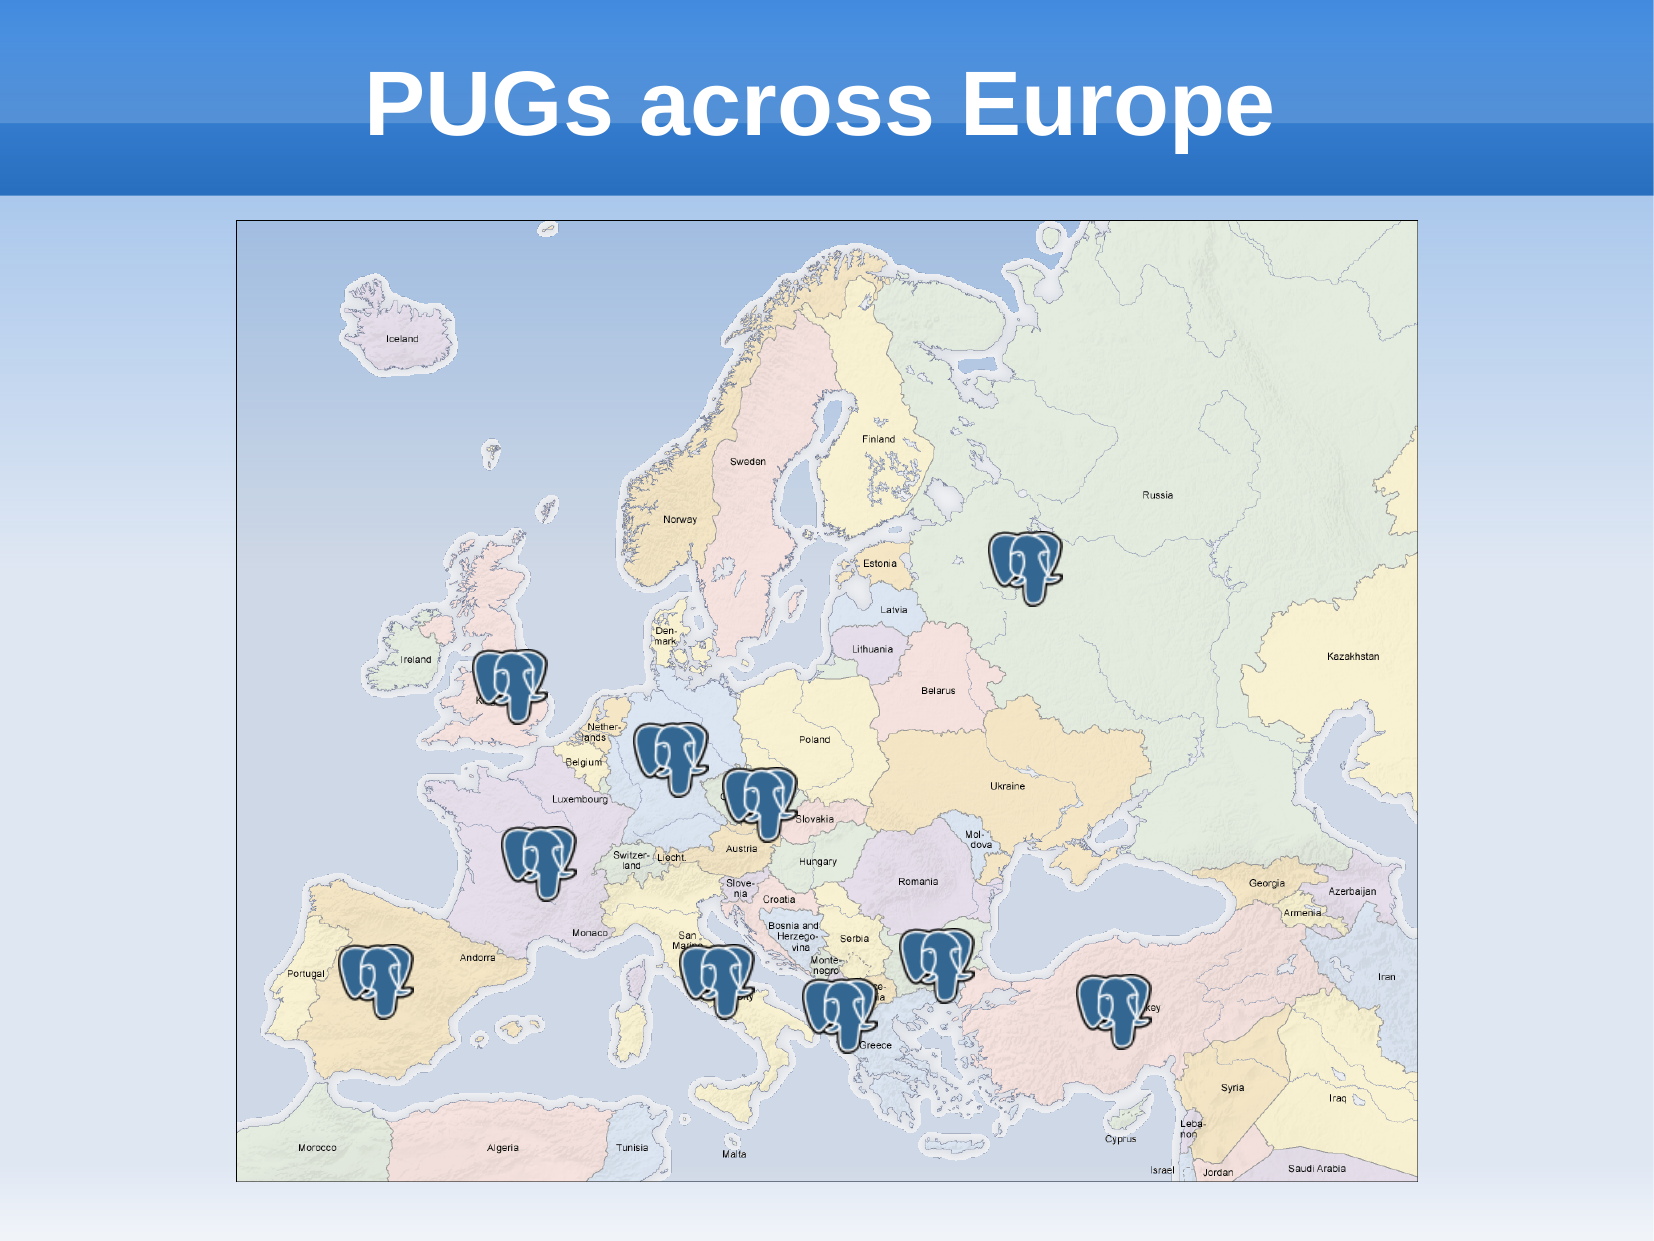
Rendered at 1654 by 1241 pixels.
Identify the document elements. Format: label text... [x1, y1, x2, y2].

picture [0, 0, 1654, 1241]
title PUGs across Europe [76, 7, 1565, 200]
